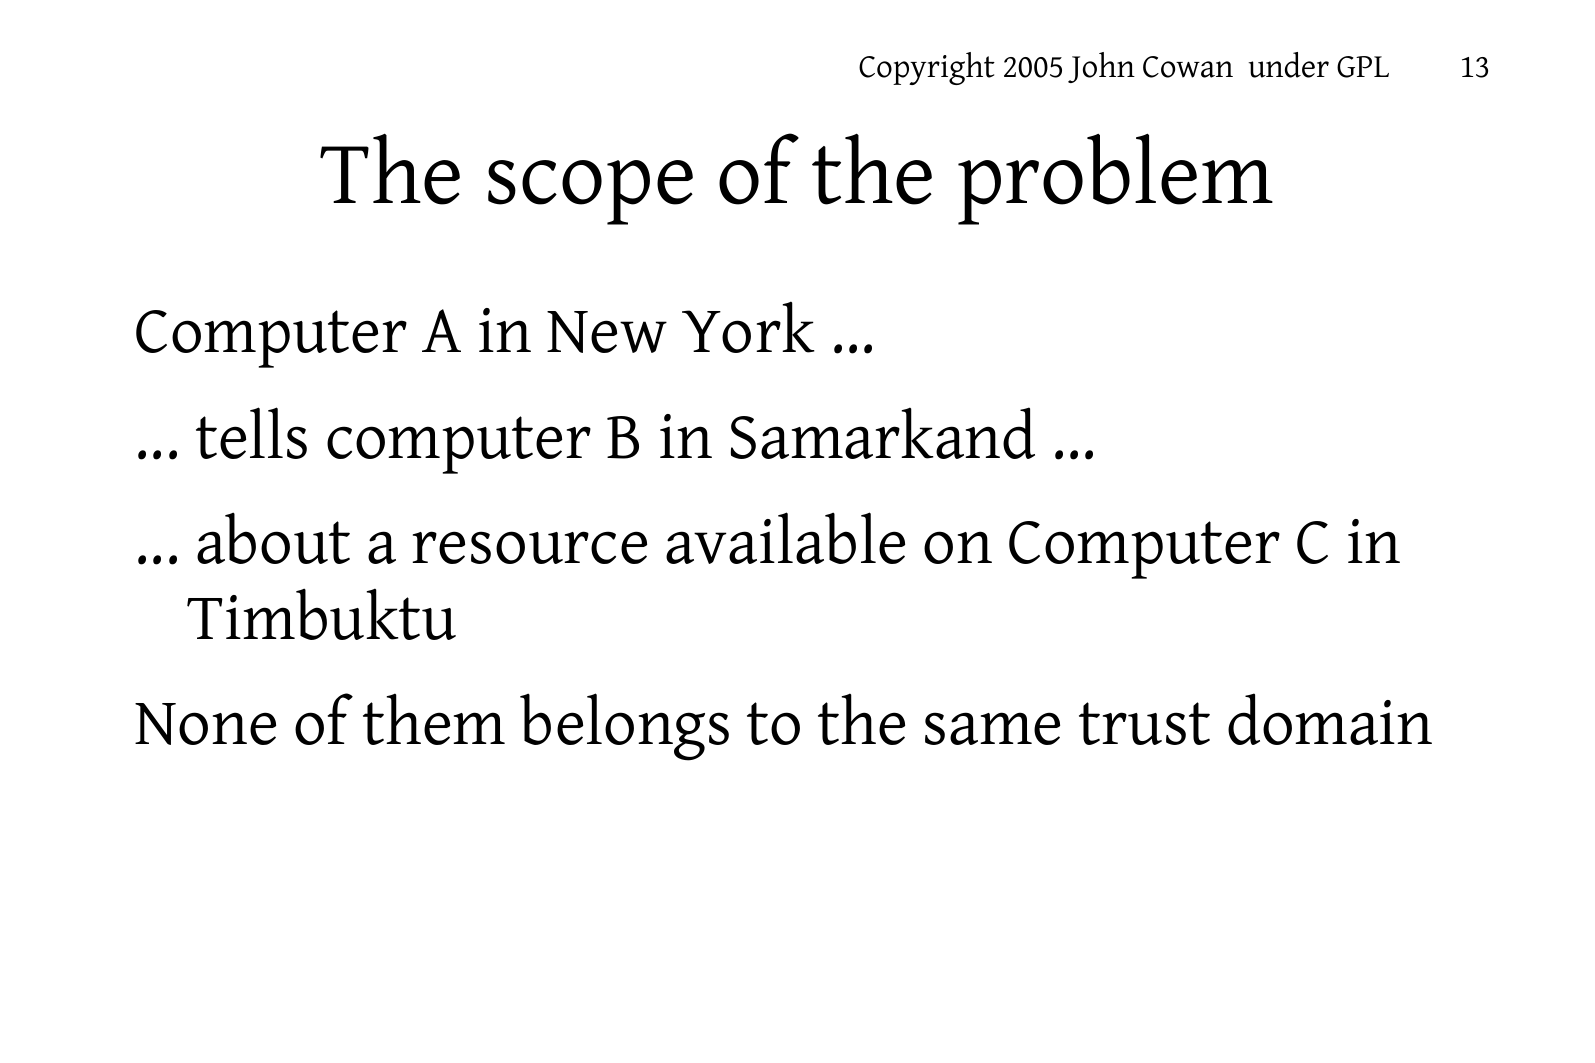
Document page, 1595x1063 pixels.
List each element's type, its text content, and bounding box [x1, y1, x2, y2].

list Computer A in New York ... ... tells computer B in Samarkand ... ... about a resource available on Computer C in Timbuktu None of them belongs to the same trust domain [117, 295, 1479, 1000]
title The scope of the problem [117, 88, 1479, 266]
